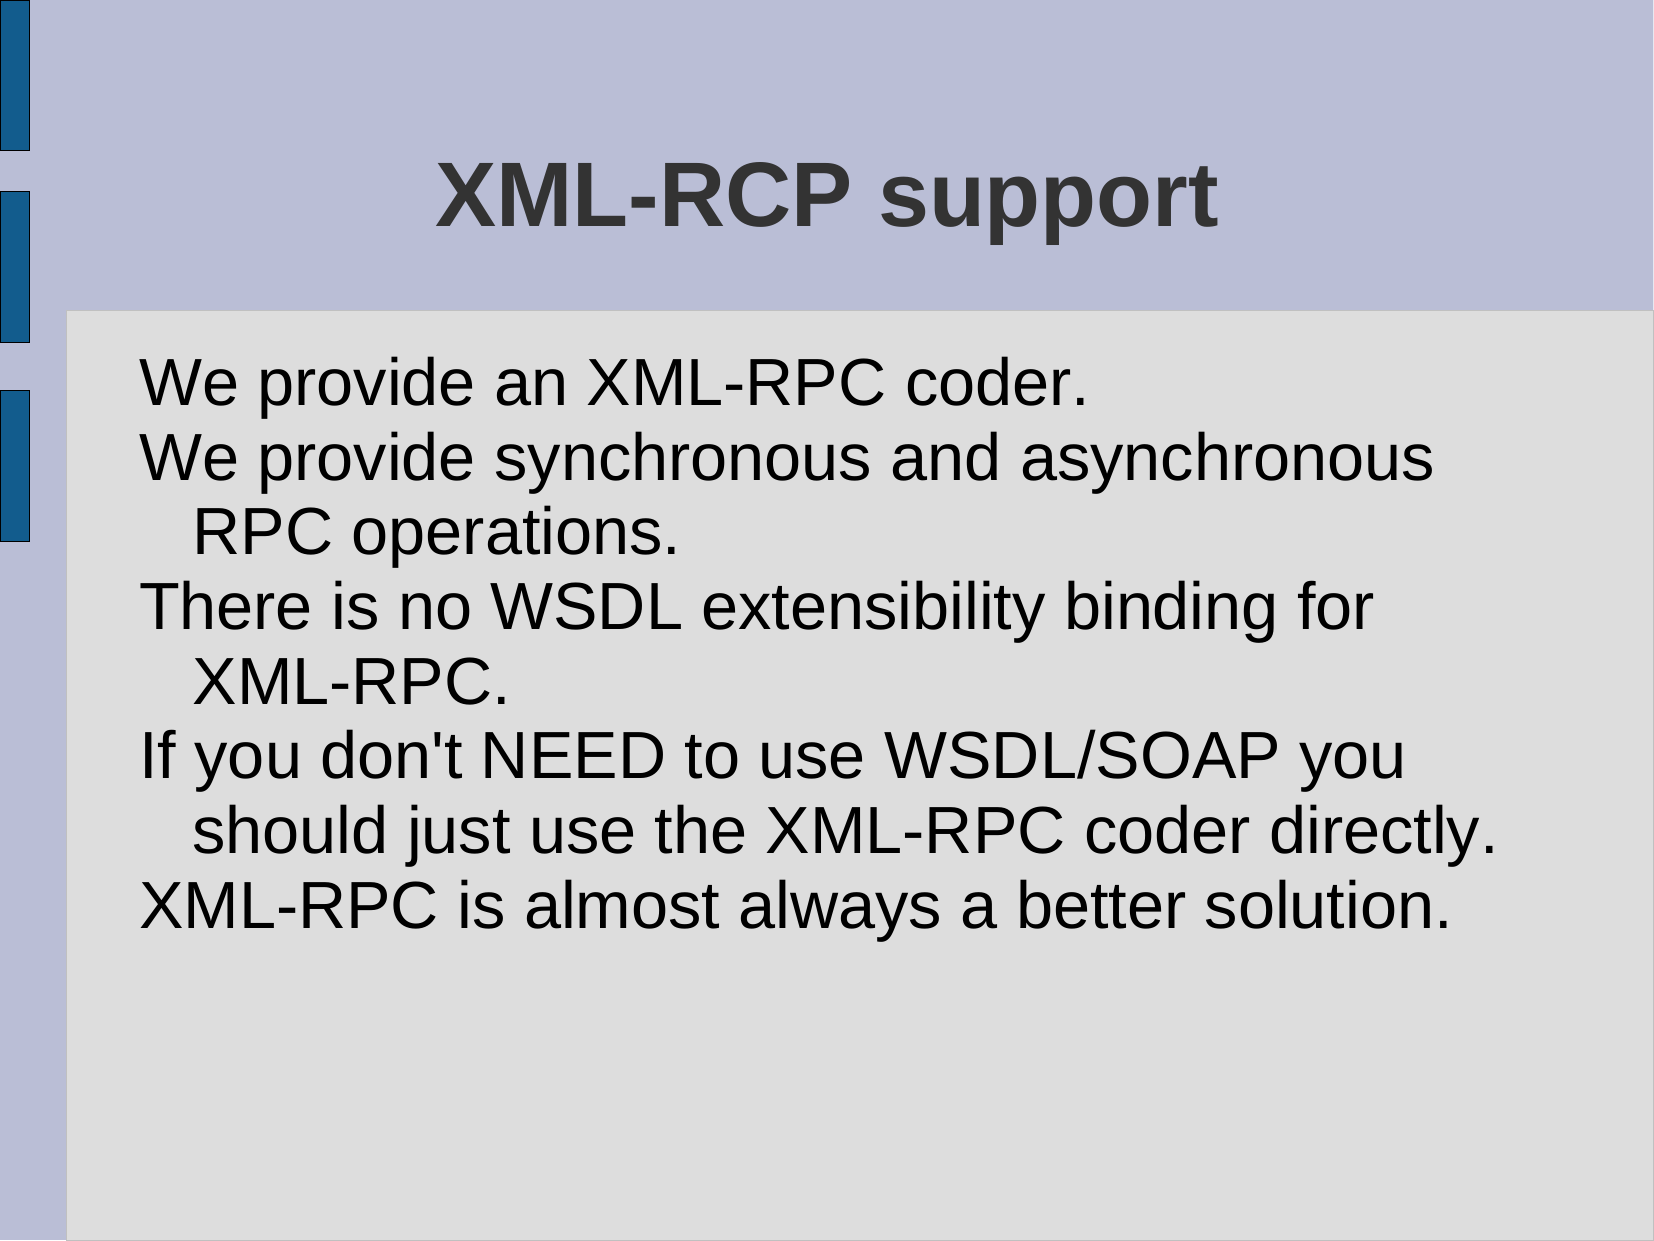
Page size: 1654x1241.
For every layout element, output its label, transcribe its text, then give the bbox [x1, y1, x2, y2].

title XML-RCP support [121, 98, 1534, 291]
list We provide an XML-RPC coder. We provide synchronous and asynchronous RPC operations. There is no WSDL extensibility binding for XML-RPC. If you don't NEED to use WSDL/SOAP you should just use the XML-RPC coder directly. XML-RPC is almost always a better solution. [121, 344, 1534, 1112]
